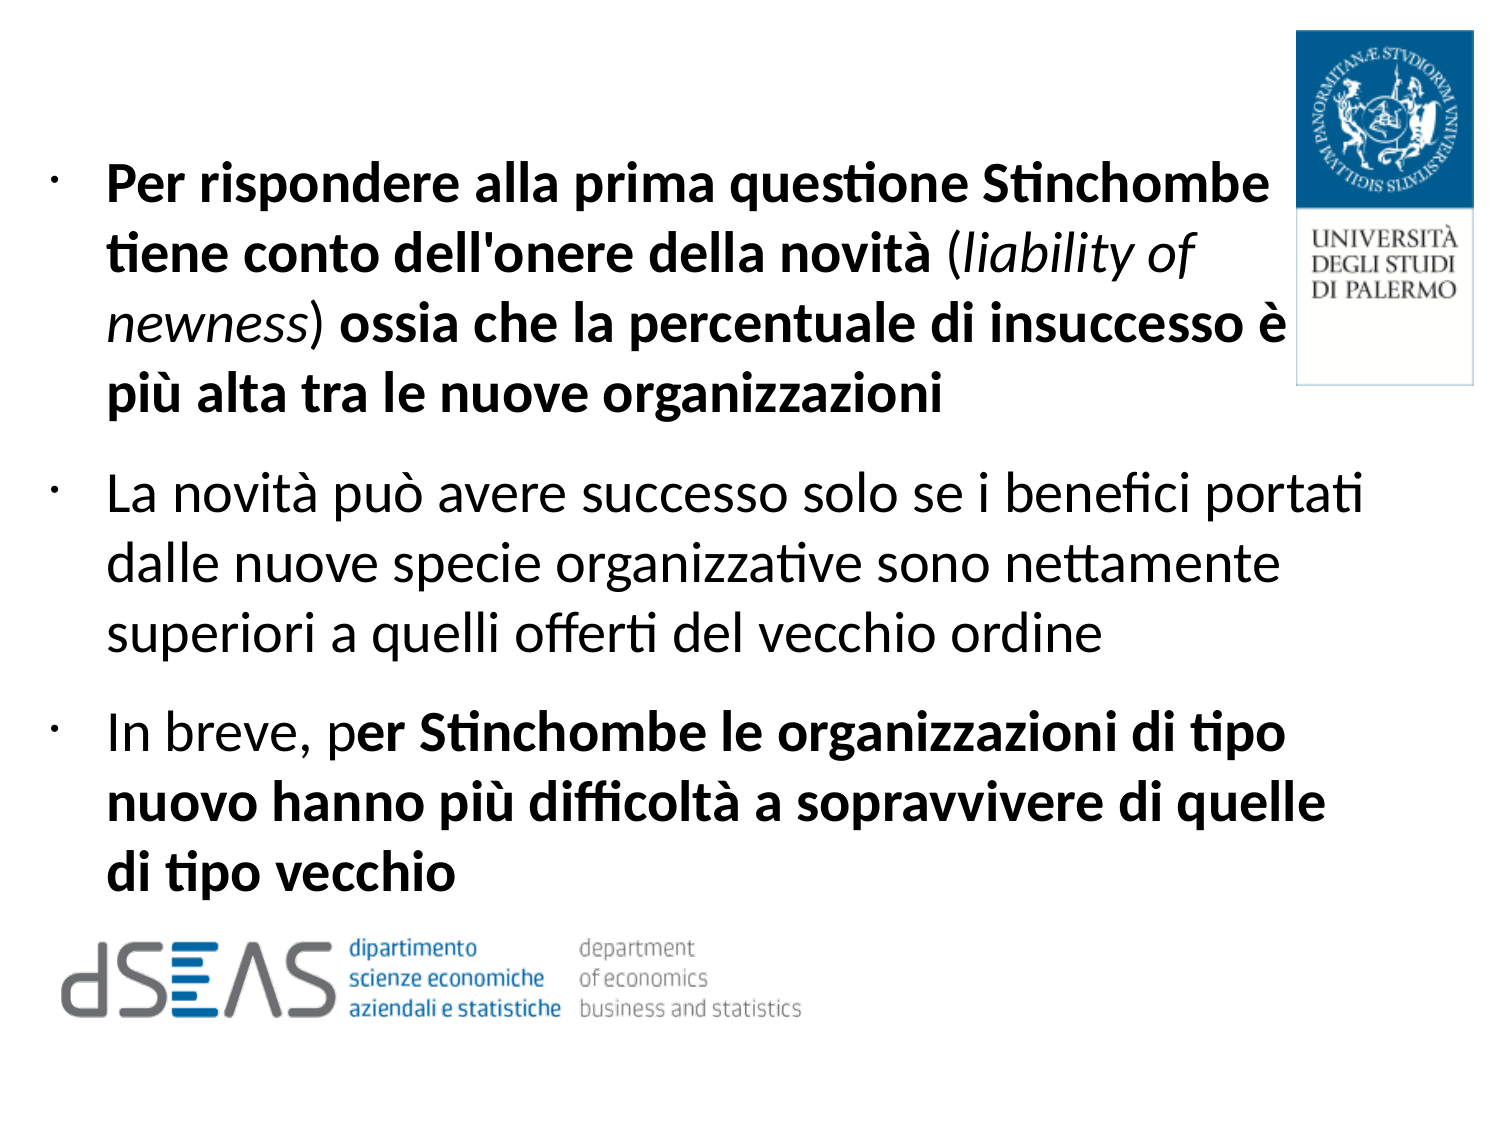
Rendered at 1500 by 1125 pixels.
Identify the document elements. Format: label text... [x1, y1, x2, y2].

picture [1296, 30, 1474, 386]
picture [39, 845, 831, 1078]
list Per rispondere alla prima questione Stinchombe tiene conto dell'onere della novità (liability of newness) ossia che la percentuale di insuccesso è più alta tra le nuove organizzazioni La novità può avere successo solo se i benefici portati dalle nuove specie organizzative sono nettamente superiori a quelli offerti del vecchio ordine In breve, per Stinchombe le organizzazioni di tipo nuovo hanno più difficoltà a sopravvivere di quelle di tipo vecchio [35, 137, 1386, 911]
